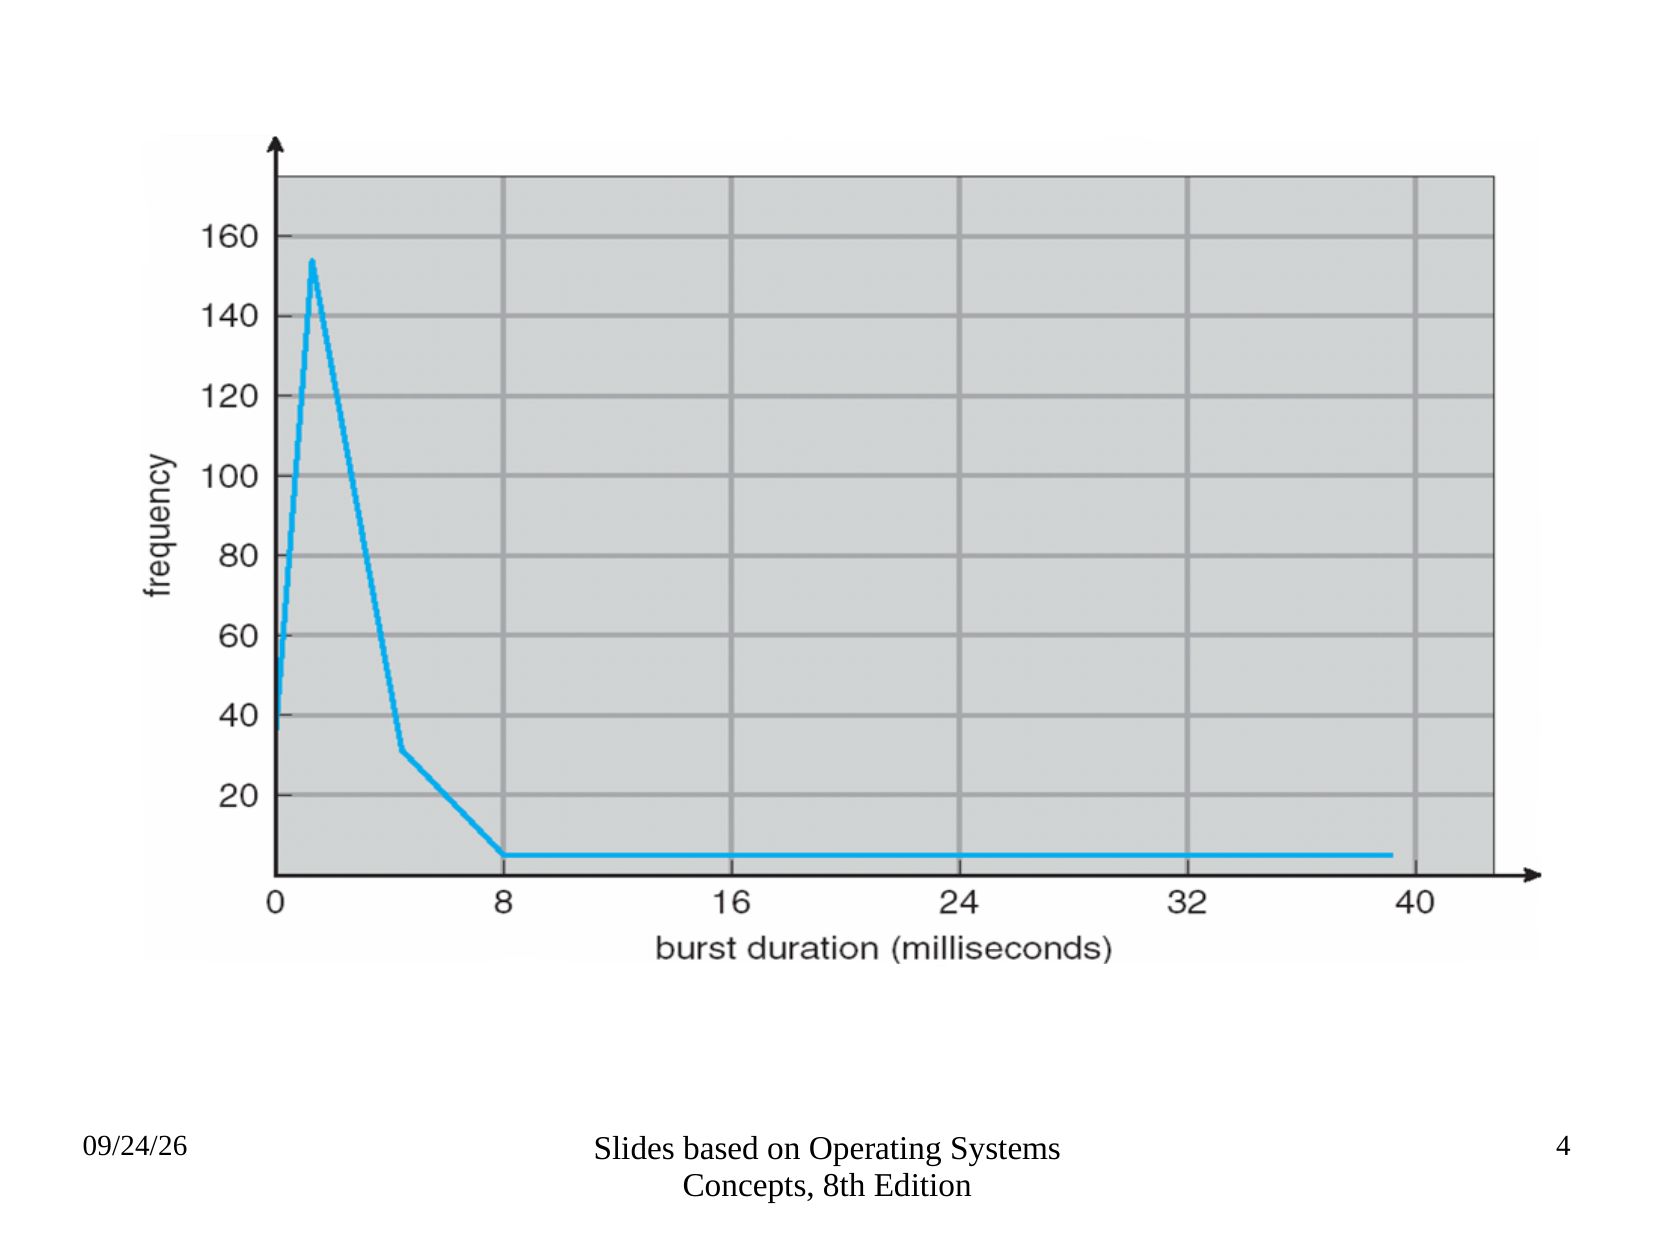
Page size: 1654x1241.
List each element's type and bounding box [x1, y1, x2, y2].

picture [137, 134, 1546, 968]
